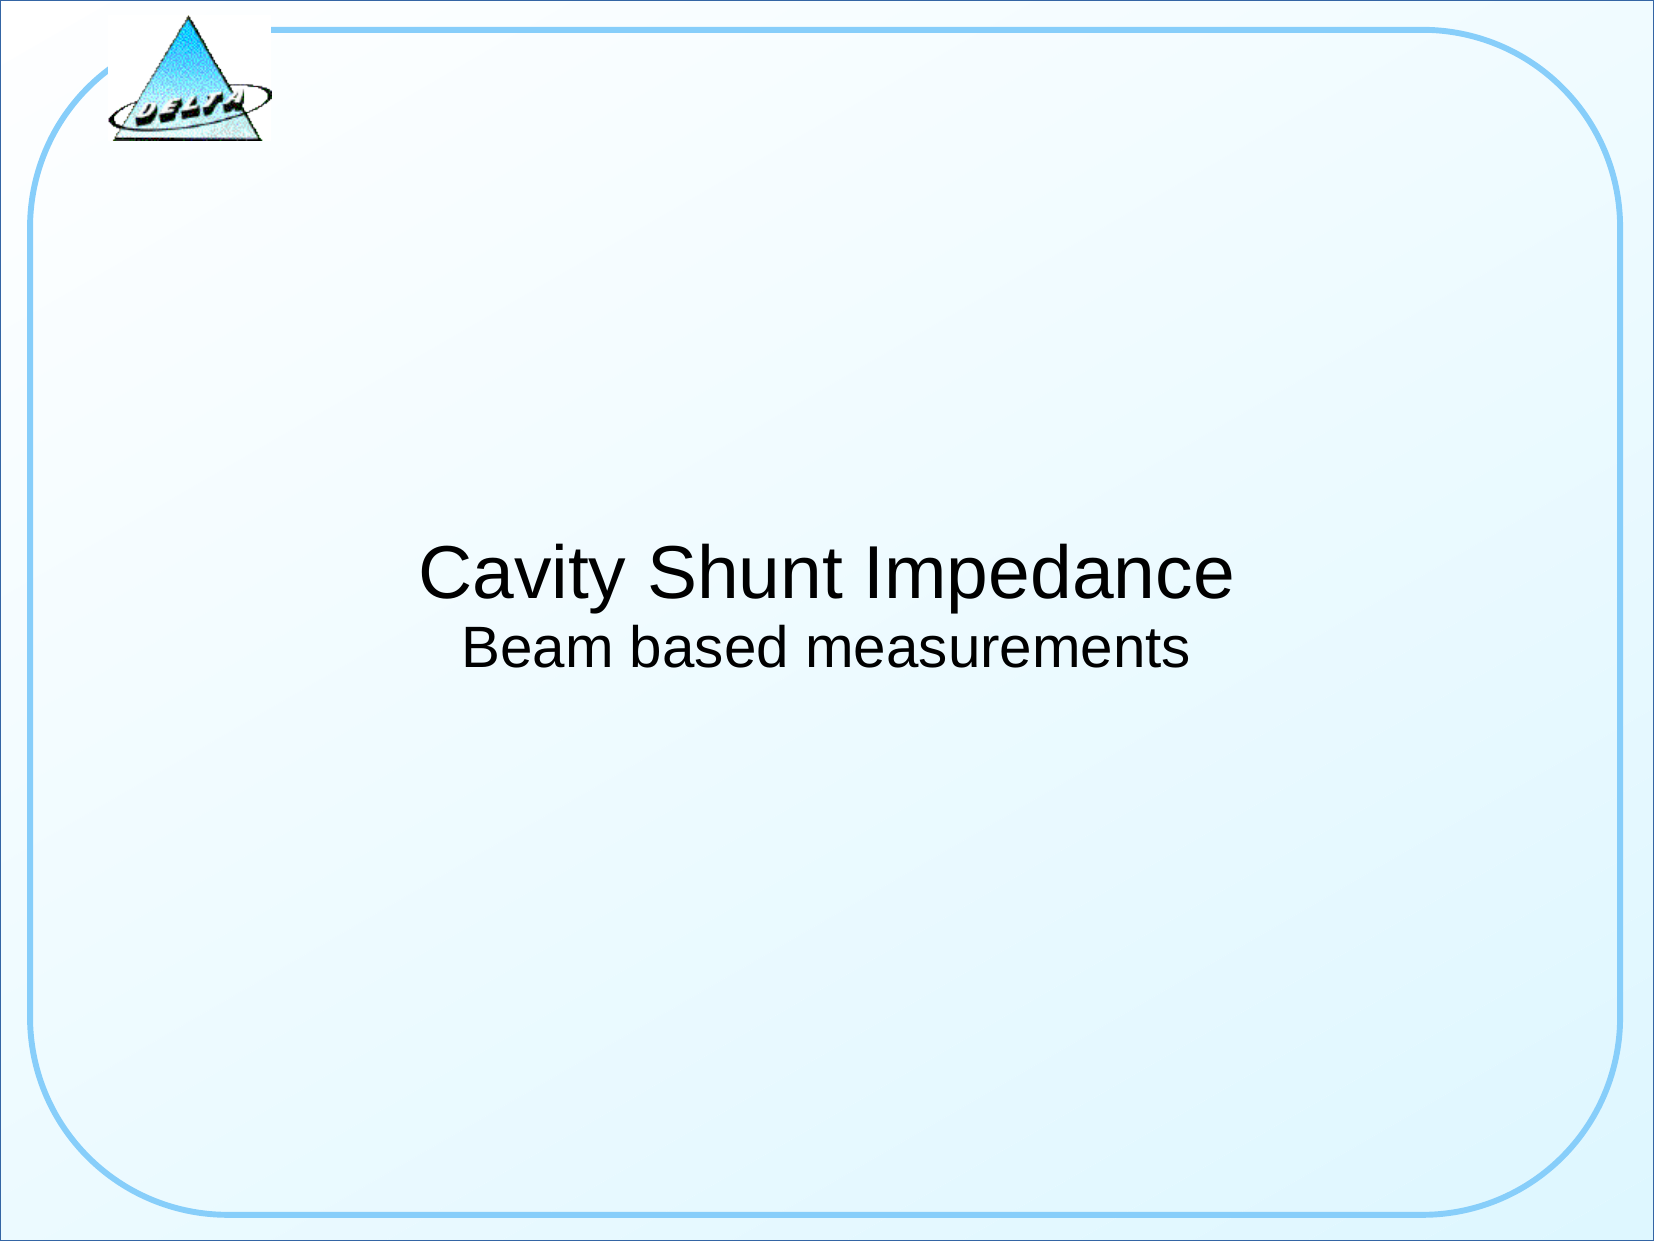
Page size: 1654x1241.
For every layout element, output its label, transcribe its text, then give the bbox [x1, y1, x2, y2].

picture [107, 14, 272, 141]
text_box [0, 0, 1654, 1241]
text_box Cavity Shunt Impedance Beam based measurements [403, 523, 1251, 688]
